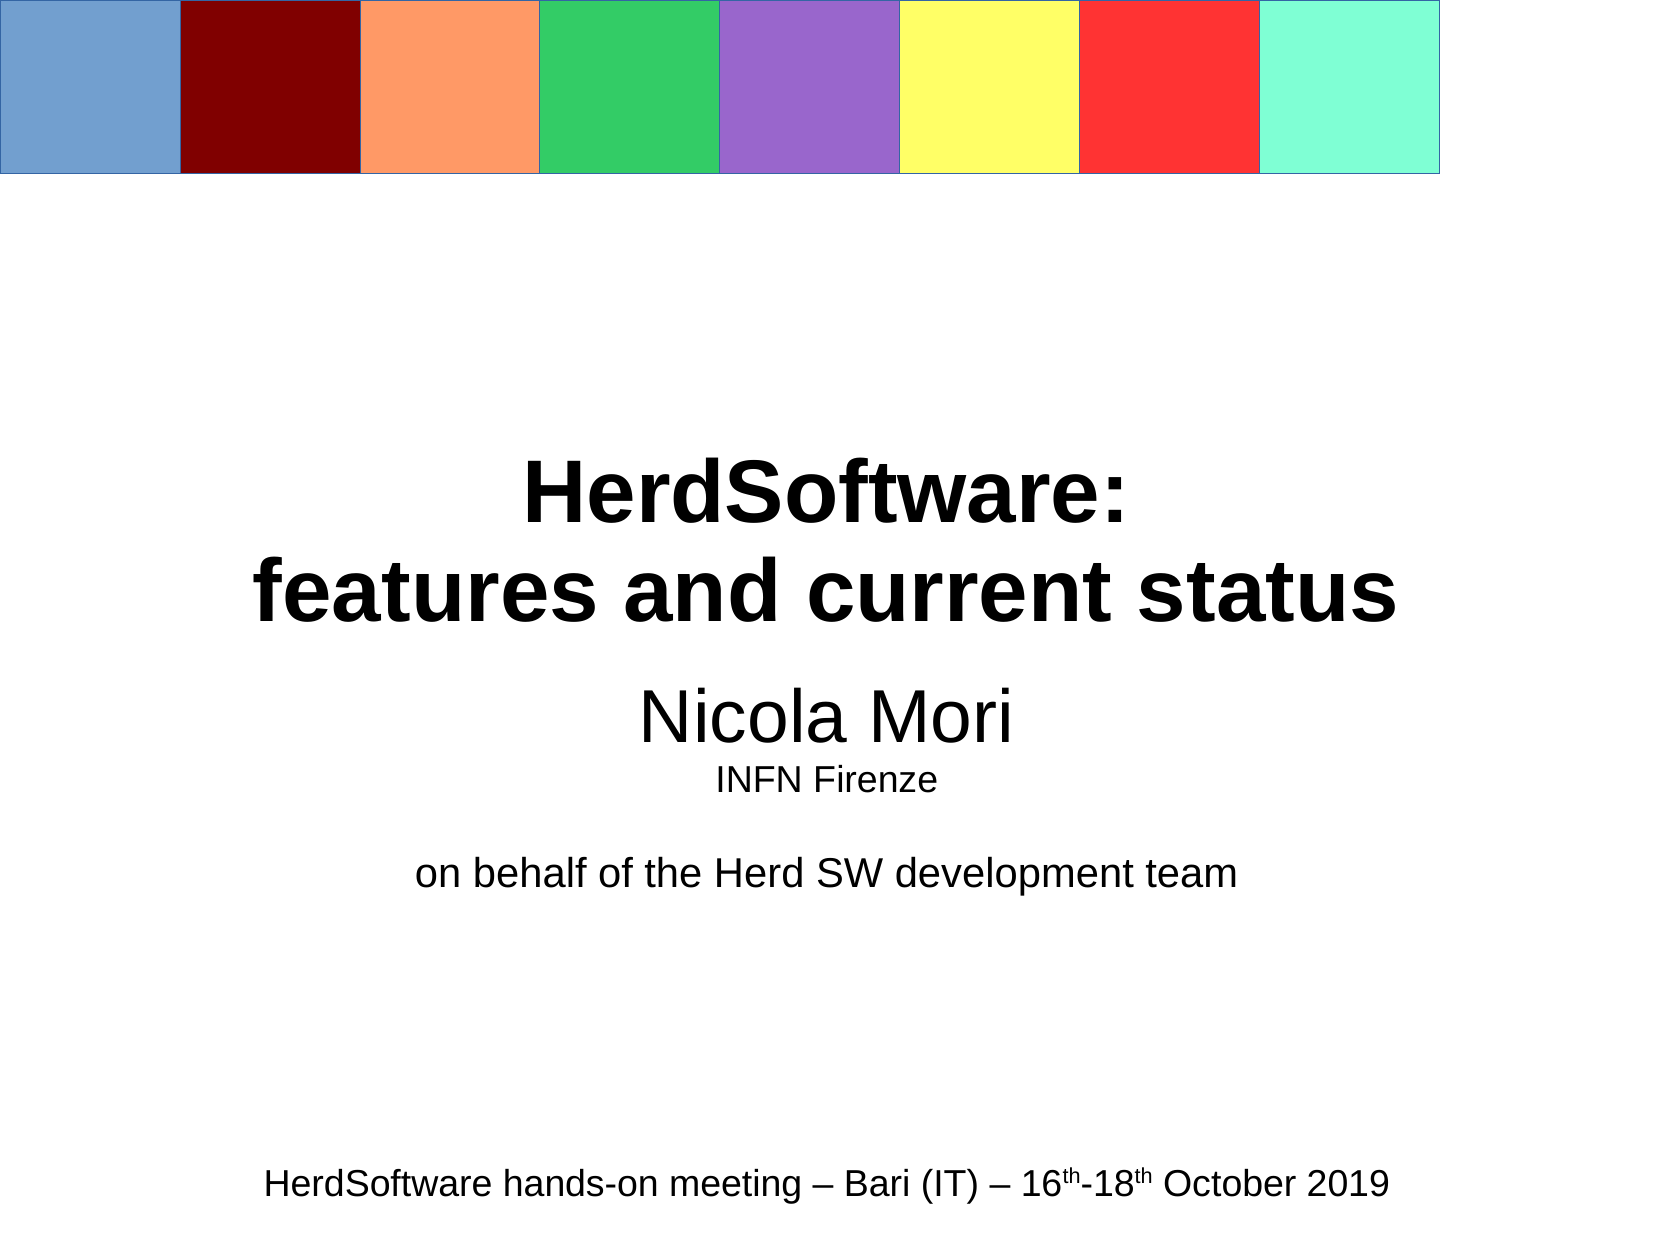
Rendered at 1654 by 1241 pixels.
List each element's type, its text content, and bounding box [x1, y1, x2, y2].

text_box [0, 0, 1440, 174]
text_box HerdSoftware hands-on meeting – Bari (IT) – 16th-18th October 2019 [241, 1155, 1412, 1214]
text_box Nicola Mori INFN Firenze [638, 674, 1015, 801]
text_box on behalf of the Herd SW development team [414, 850, 1239, 900]
text_box HerdSoftware: features and current status [252, 441, 1401, 641]
